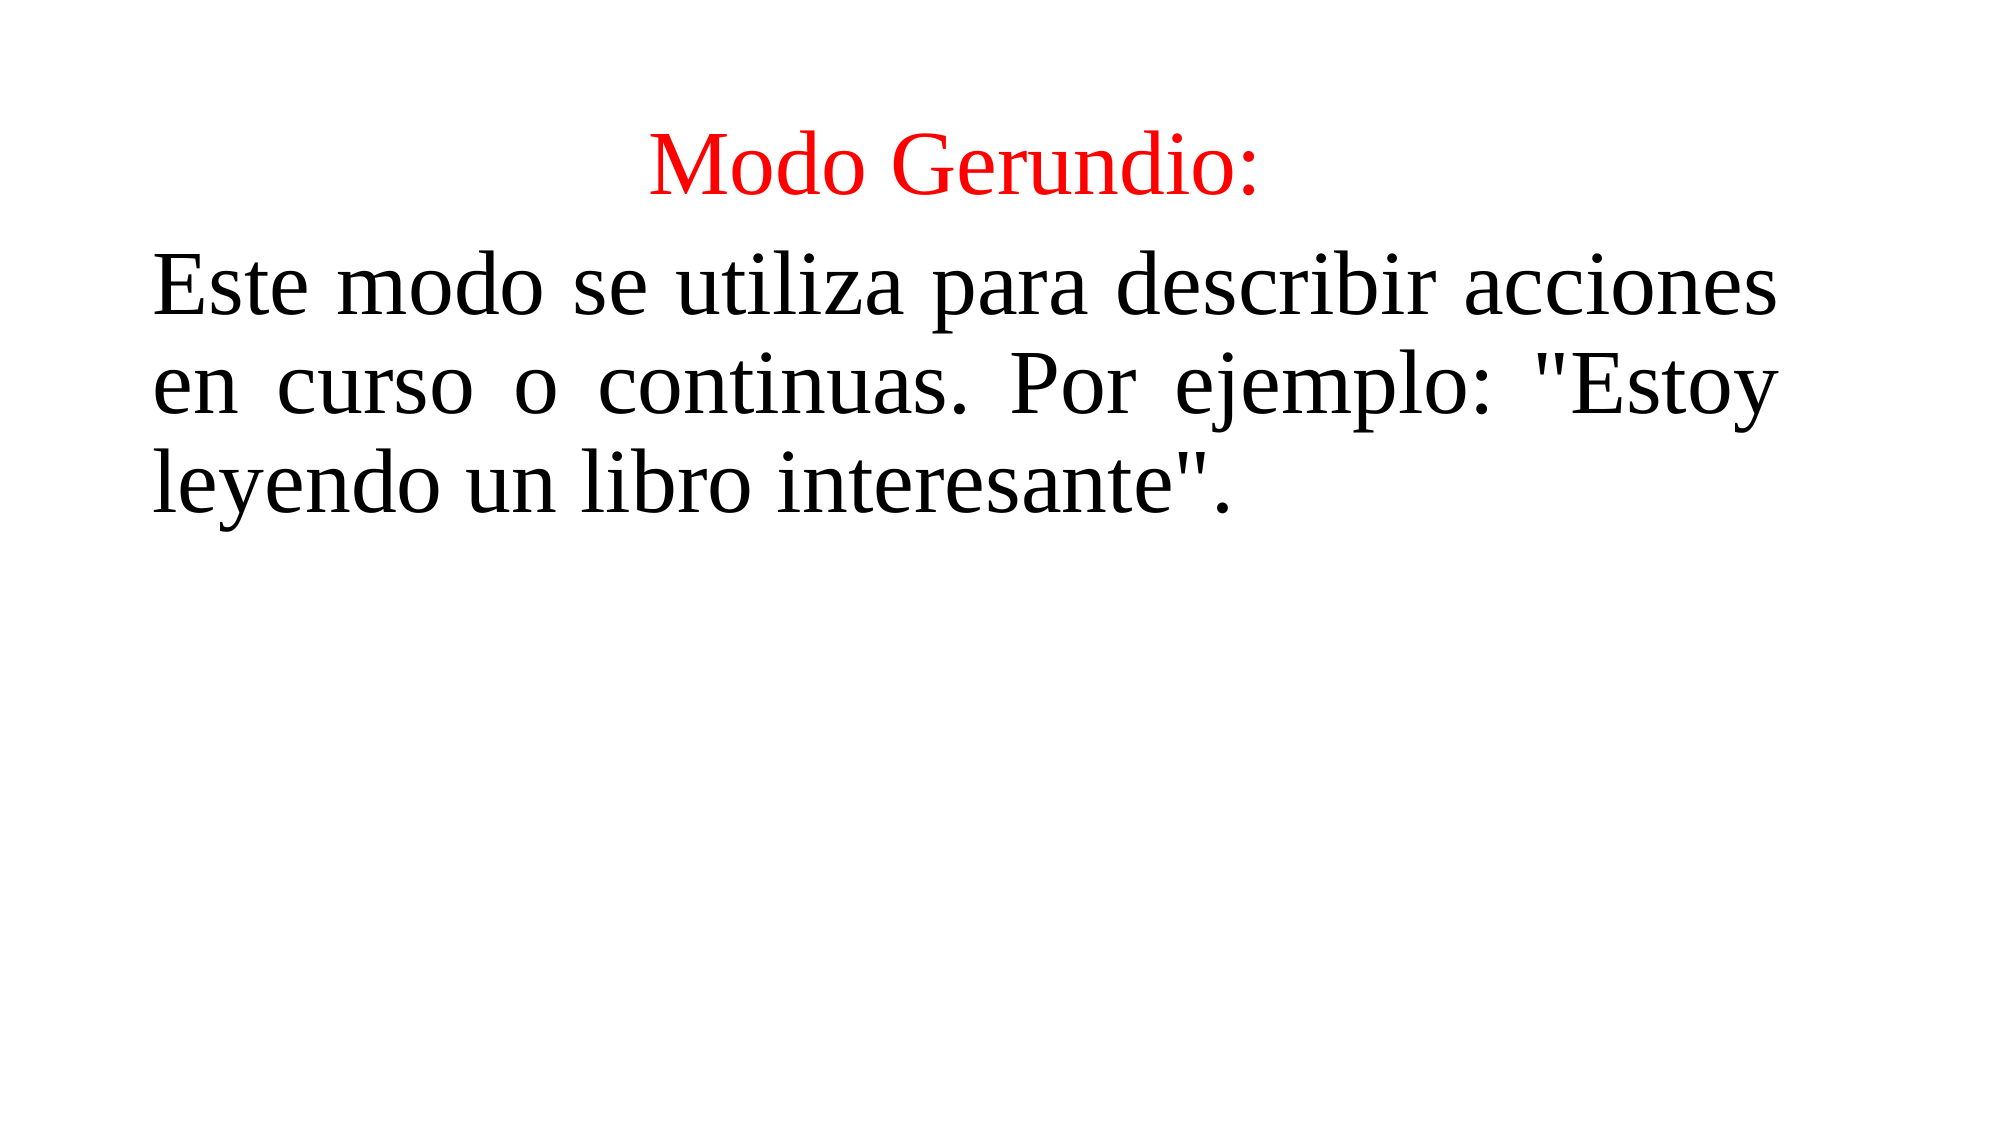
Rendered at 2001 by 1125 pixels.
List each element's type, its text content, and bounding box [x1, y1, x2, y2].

list Modo Gerundio: Este modo se utiliza para describir acciones en curso o continuas. Por ejemplo: "Estoy leyendo un libro interesante". [137, 107, 1863, 965]
